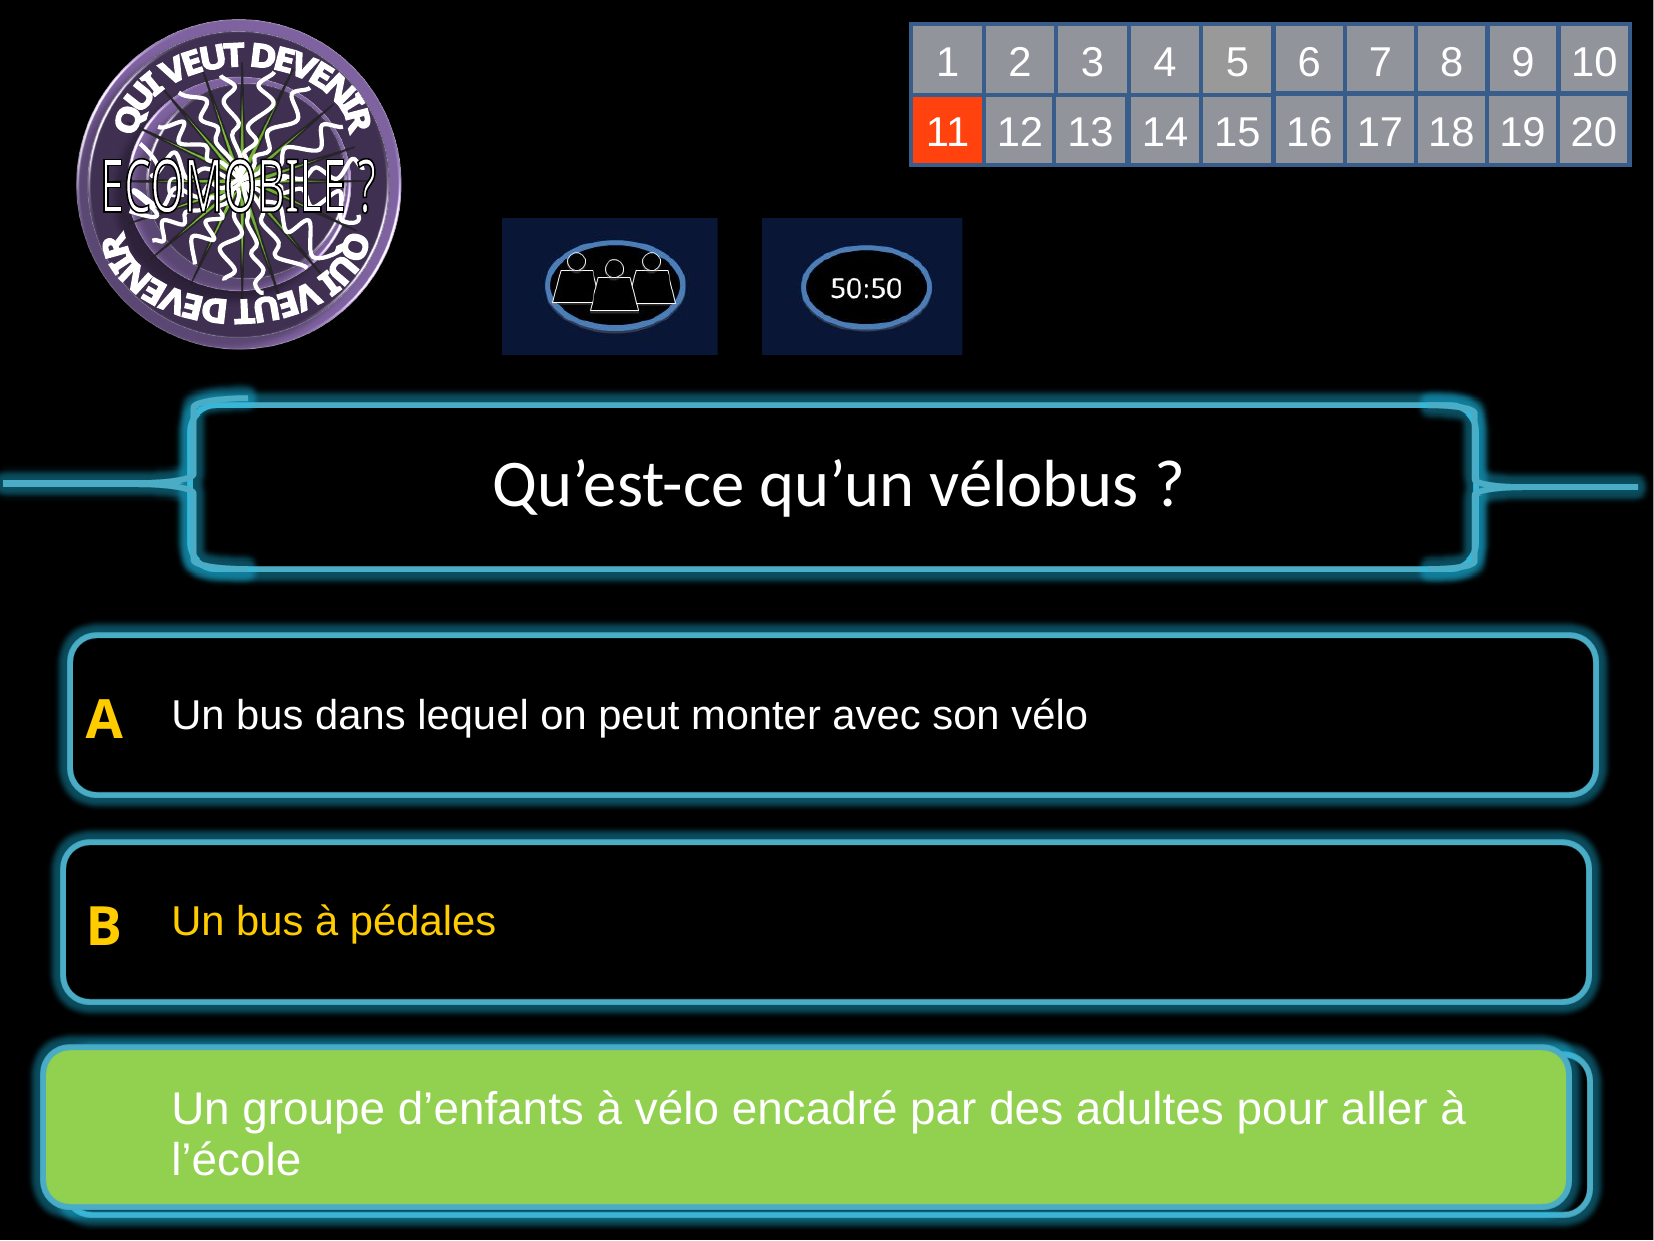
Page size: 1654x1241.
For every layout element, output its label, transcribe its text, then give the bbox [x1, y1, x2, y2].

text_box 1 [911, 24, 983, 94]
text_box 15 [1201, 94, 1273, 166]
text_box 10 [1558, 24, 1630, 93]
text_box 18 [1415, 93, 1486, 166]
text_box 8 [1416, 24, 1487, 93]
picture [53, 18, 402, 370]
text_box 4 [1128, 24, 1201, 94]
picture [23, 1027, 1610, 1235]
text_box 13 [1054, 94, 1127, 166]
picture [43, 822, 1609, 1022]
picture [50, 615, 1616, 815]
title Qu’est-ce qu’un vélobus ? [200, 407, 1477, 573]
text_box 2 [983, 24, 1056, 94]
text_box 6 [1273, 24, 1344, 93]
text_box 17 [1345, 93, 1415, 166]
list Un bus à pédales [171, 850, 1571, 993]
text_box 7 [1344, 24, 1416, 93]
text_box 5 [1201, 24, 1273, 94]
text_box 11 [911, 94, 983, 166]
text_box 12 [983, 94, 1054, 166]
list Un bus dans lequel on peut monter avec son vélo [171, 643, 1571, 786]
picture [0, 377, 1654, 591]
text_box 19 [1486, 93, 1558, 166]
text_box 9 [1487, 24, 1558, 93]
text_box 14 [1128, 94, 1201, 166]
list Un groupe d’enfants à vélo encadré par des adultes pour aller à l’école [171, 1062, 1571, 1205]
text_box 16 [1273, 93, 1345, 166]
text_box 20 [1558, 93, 1630, 166]
text_box 3 [1056, 24, 1128, 95]
